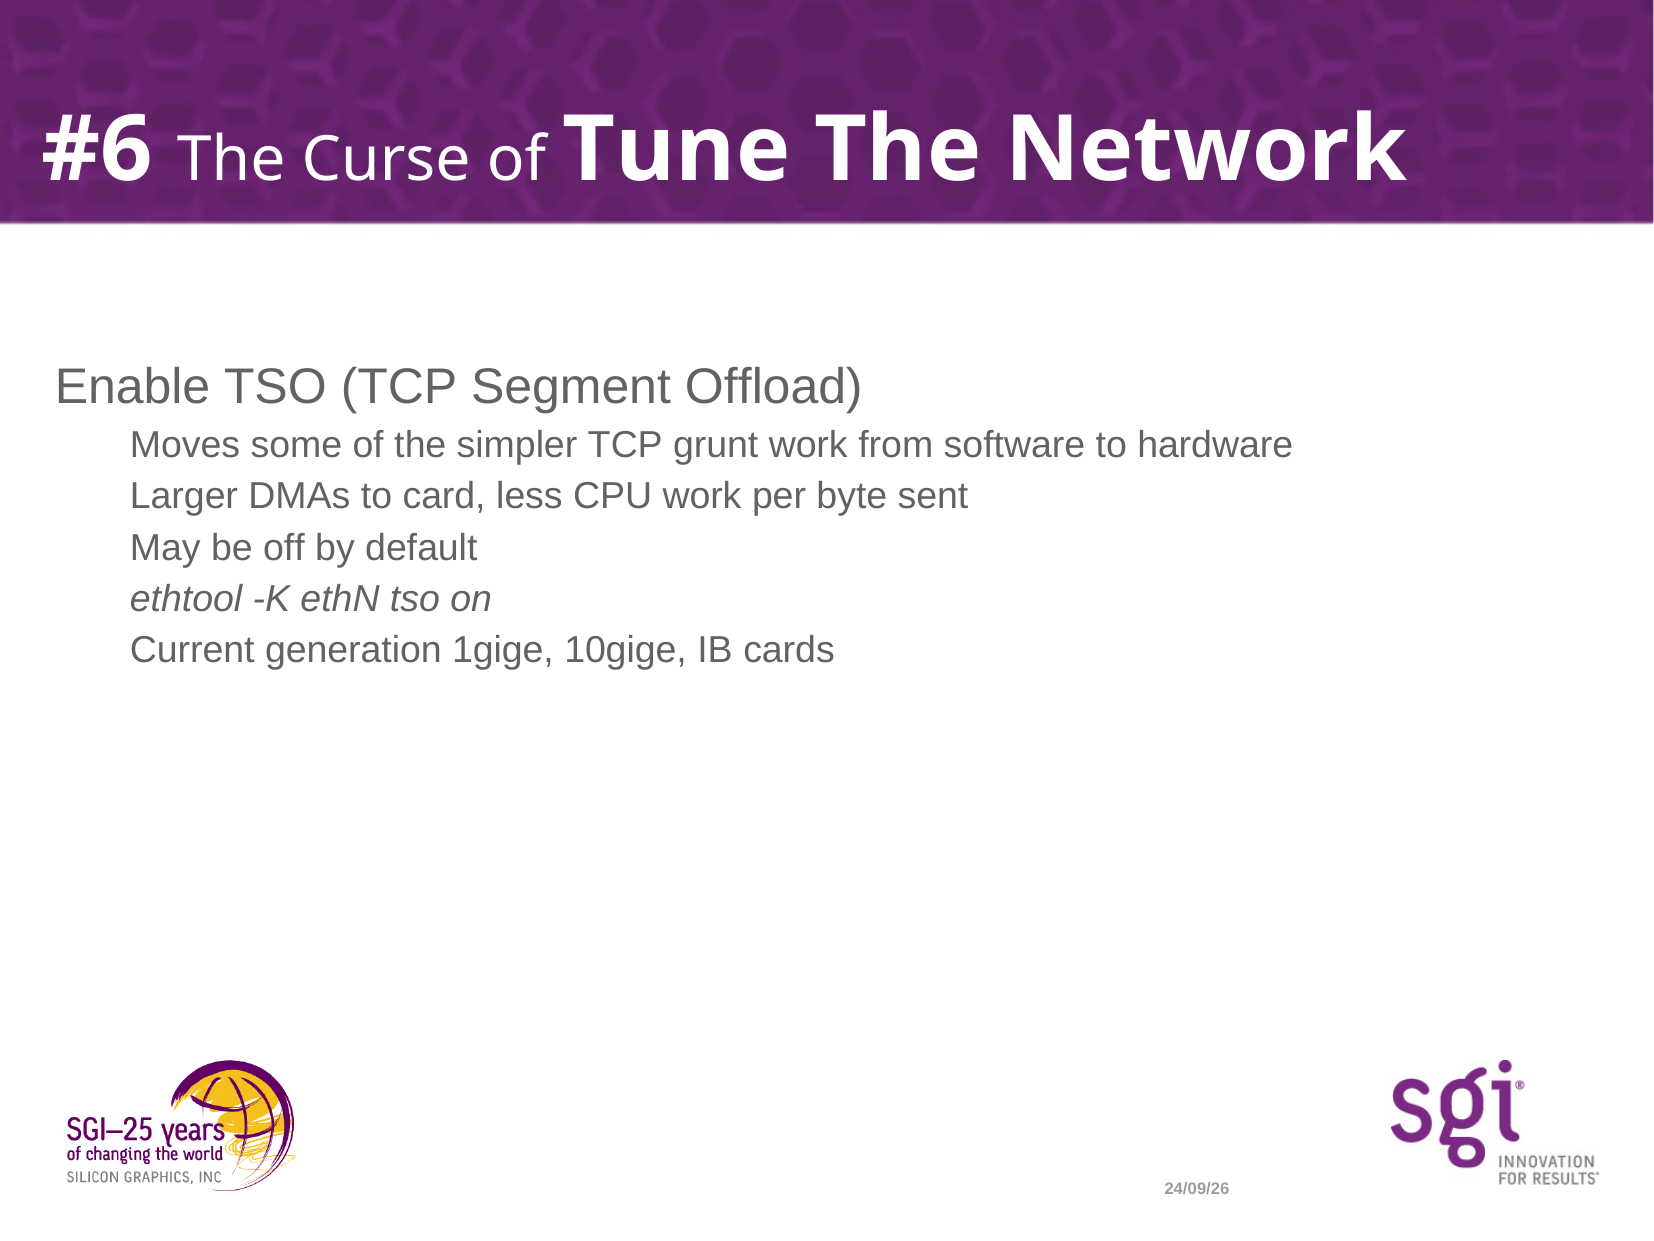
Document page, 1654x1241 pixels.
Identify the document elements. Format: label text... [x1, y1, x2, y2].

list Enable TSO (TCP Segment Offload) Moves some of the simpler TCP grunt work from software to hardware Larger DMAs to card, less CPU work per byte sent May be off by default ethtool -K ethN tso on Current generation 1gige, 10gige, IB cards [55, 358, 1461, 937]
picture [0, 0, 1654, 1194]
title #6 The Curse of Tune The Network [41, 48, 1447, 241]
